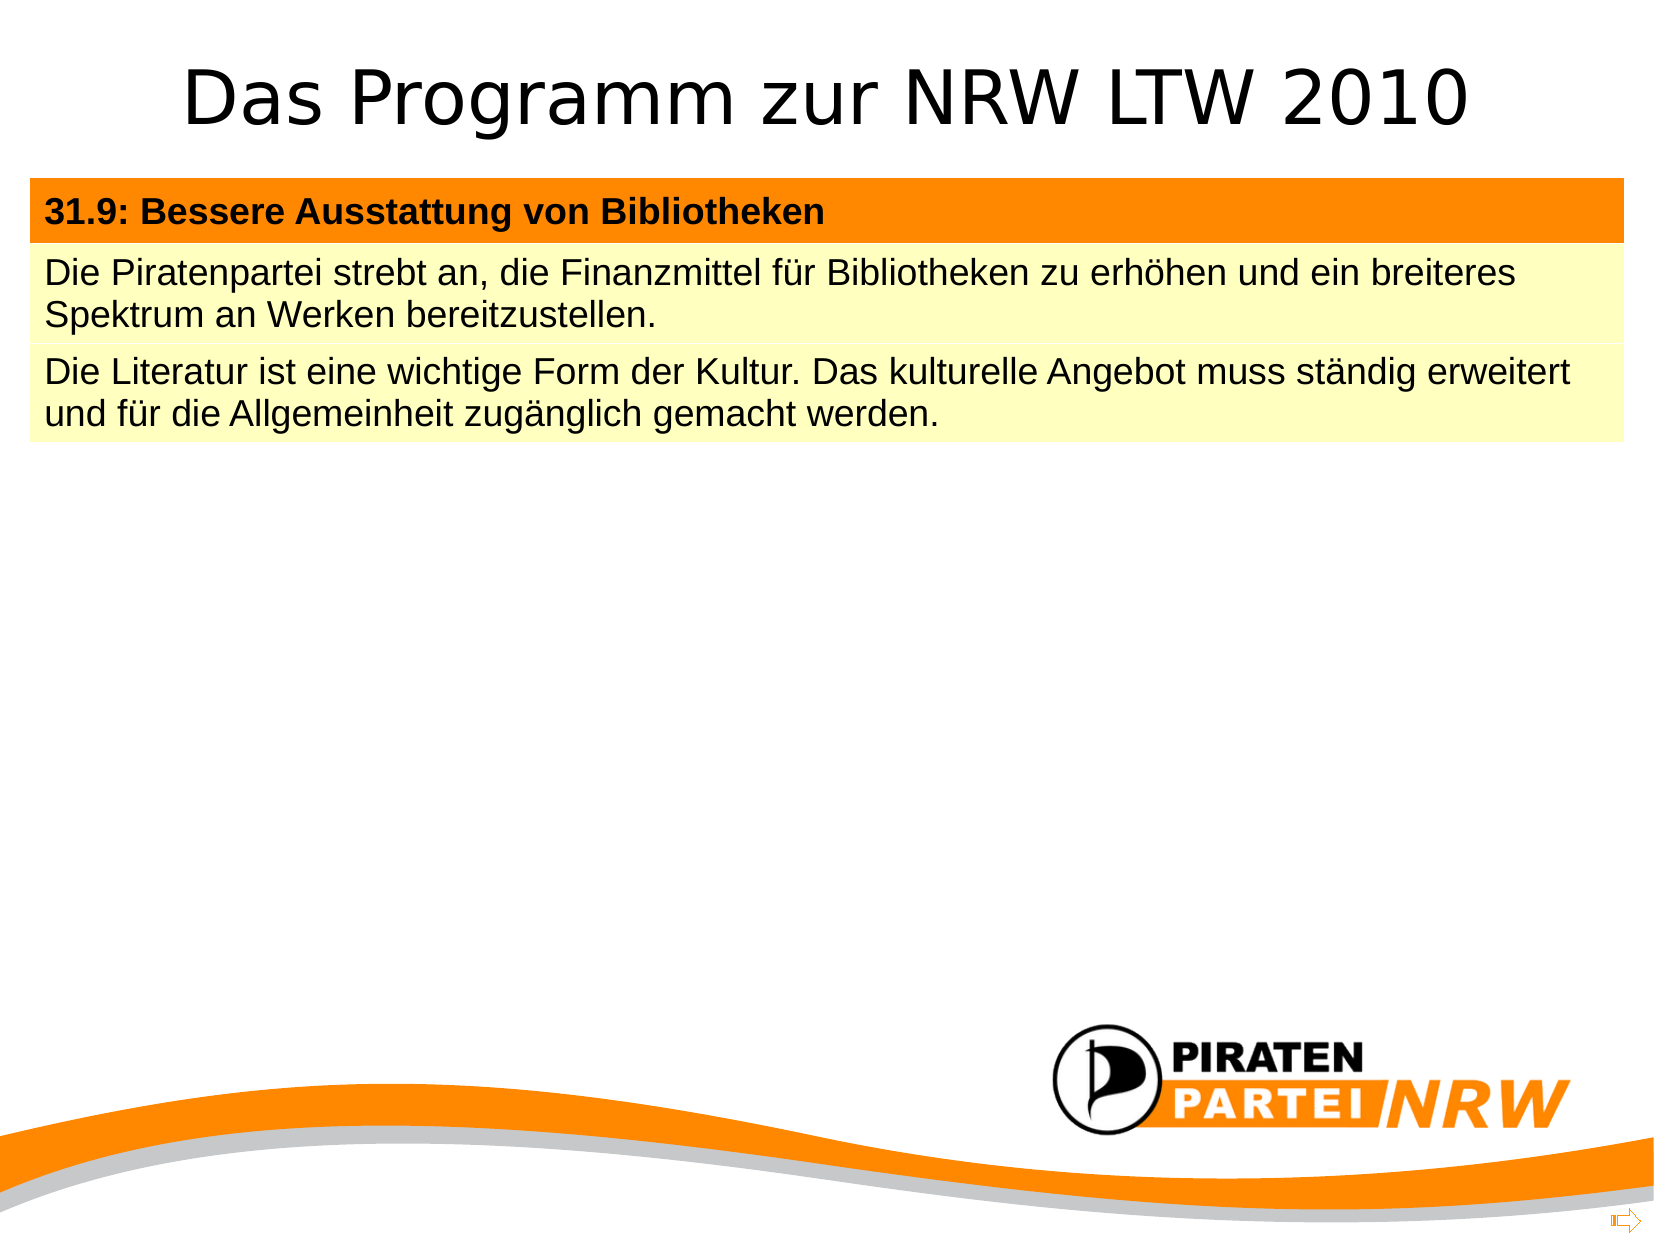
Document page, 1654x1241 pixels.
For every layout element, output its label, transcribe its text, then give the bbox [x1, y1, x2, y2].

title Das Programm zur NRW LTW 2010 [82, 54, 1571, 143]
picture [1045, 1021, 1579, 1140]
table_cell Die Piratenpartei strebt an, die Finanzmittel für Bibliotheken zu erhöhen und ein breiteres Spektrum an Werken bereitzustellen. [30, 244, 1624, 343]
table_cell Die Literatur ist eine wichtige Form der Kultur. Das kulturelle Angebot muss ständig erweitert und für die Allgemeinheit zugänglich gemacht werden. [30, 344, 1624, 442]
table_header 31.9: ﻿Bessere Ausstattung von Bibliotheken [30, 178, 1624, 243]
